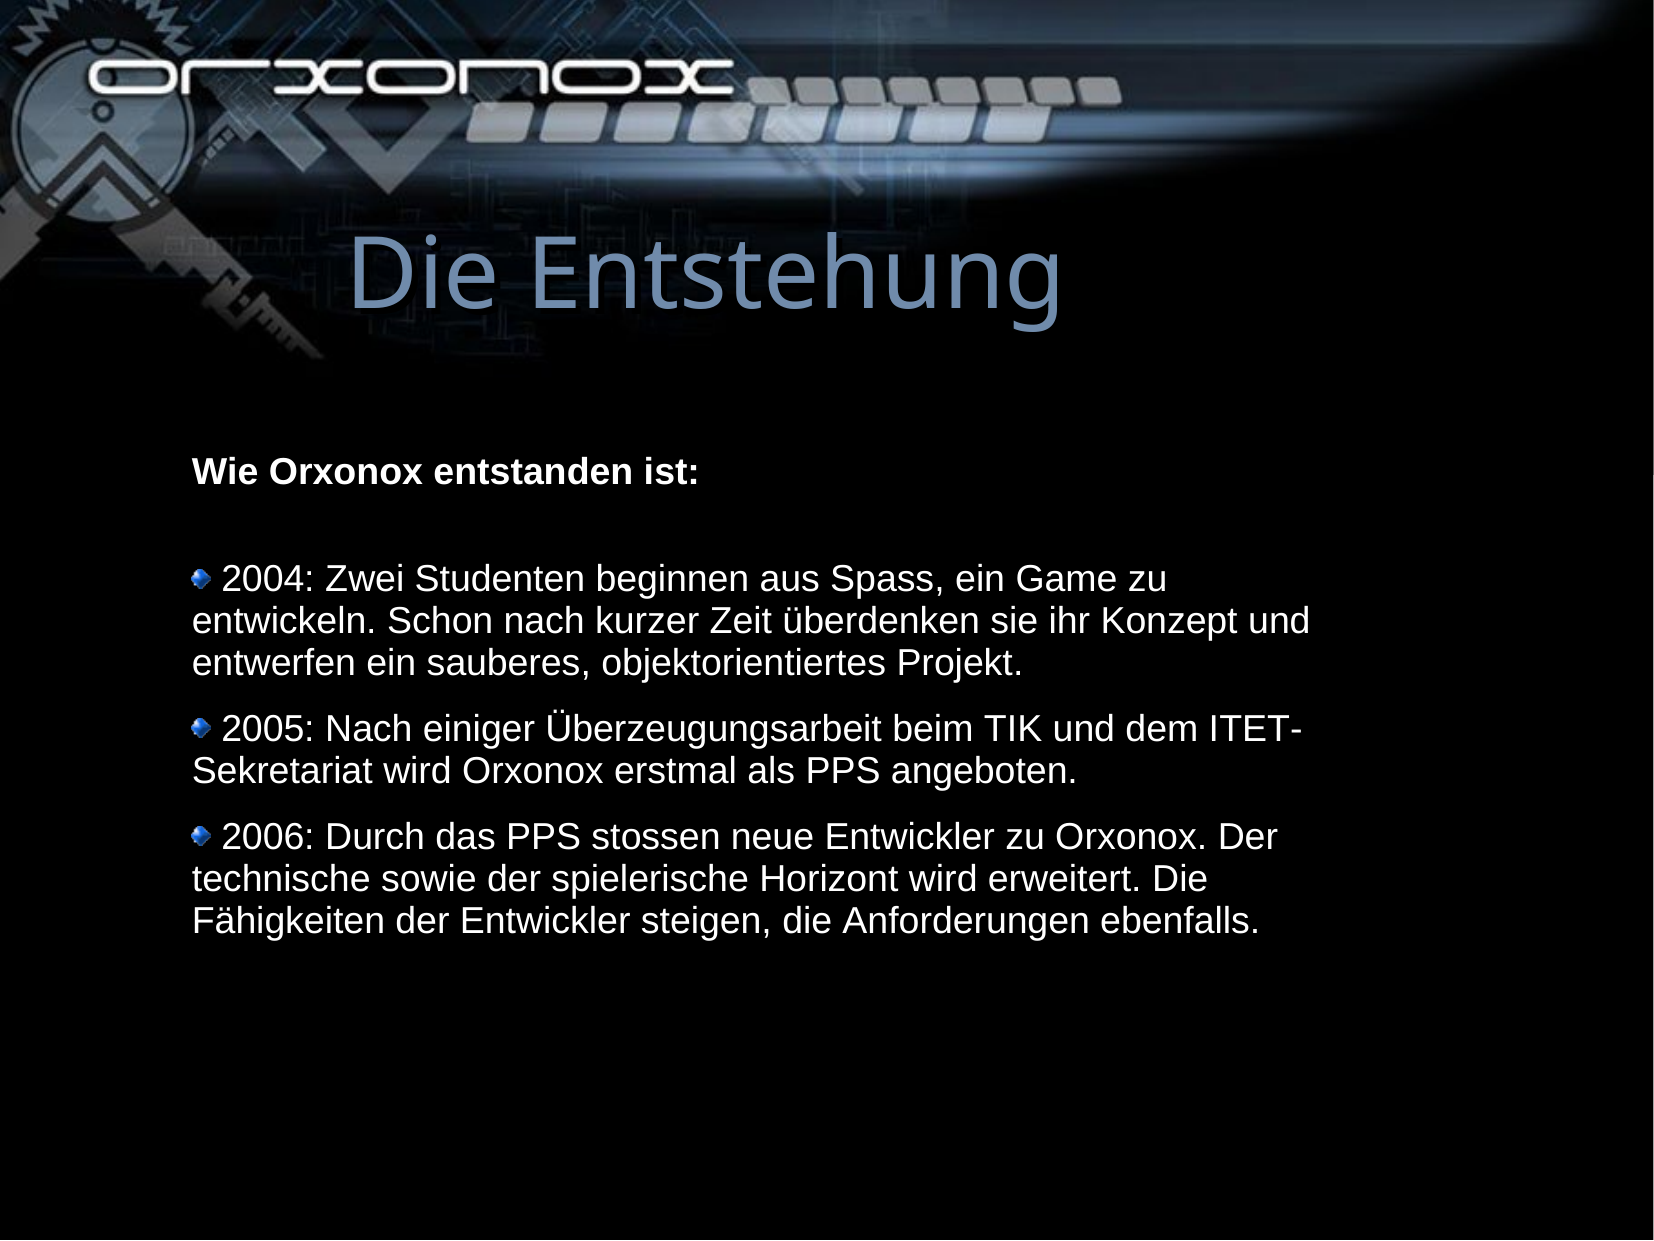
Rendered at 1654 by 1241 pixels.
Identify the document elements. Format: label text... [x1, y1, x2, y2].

picture [0, 0, 1654, 475]
text_box Die Entstehung [330, 194, 1306, 326]
text_box Wie Orxonox entstanden ist: 2004: Zwei Studenten beginnen aus Spass, ein Game zu entwickeln. Schon nach kurzer Zeit überdenken sie ihr Konzept und entwerfen ein sauberes, objektorientiertes Projekt. 2005: Nach einiger Überzeugungsarbeit beim TIK und dem ITET-Sekretariat wird Orxonox erstmal als PPS angeboten. 2006: Durch das PPS stossen neue Entwickler zu Orxonox. Der technische sowie der spielerische Horizont wird erweitert. Die Fähigkeiten der Entwickler steigen, die Anforderungen ebenfalls. [177, 442, 1329, 949]
